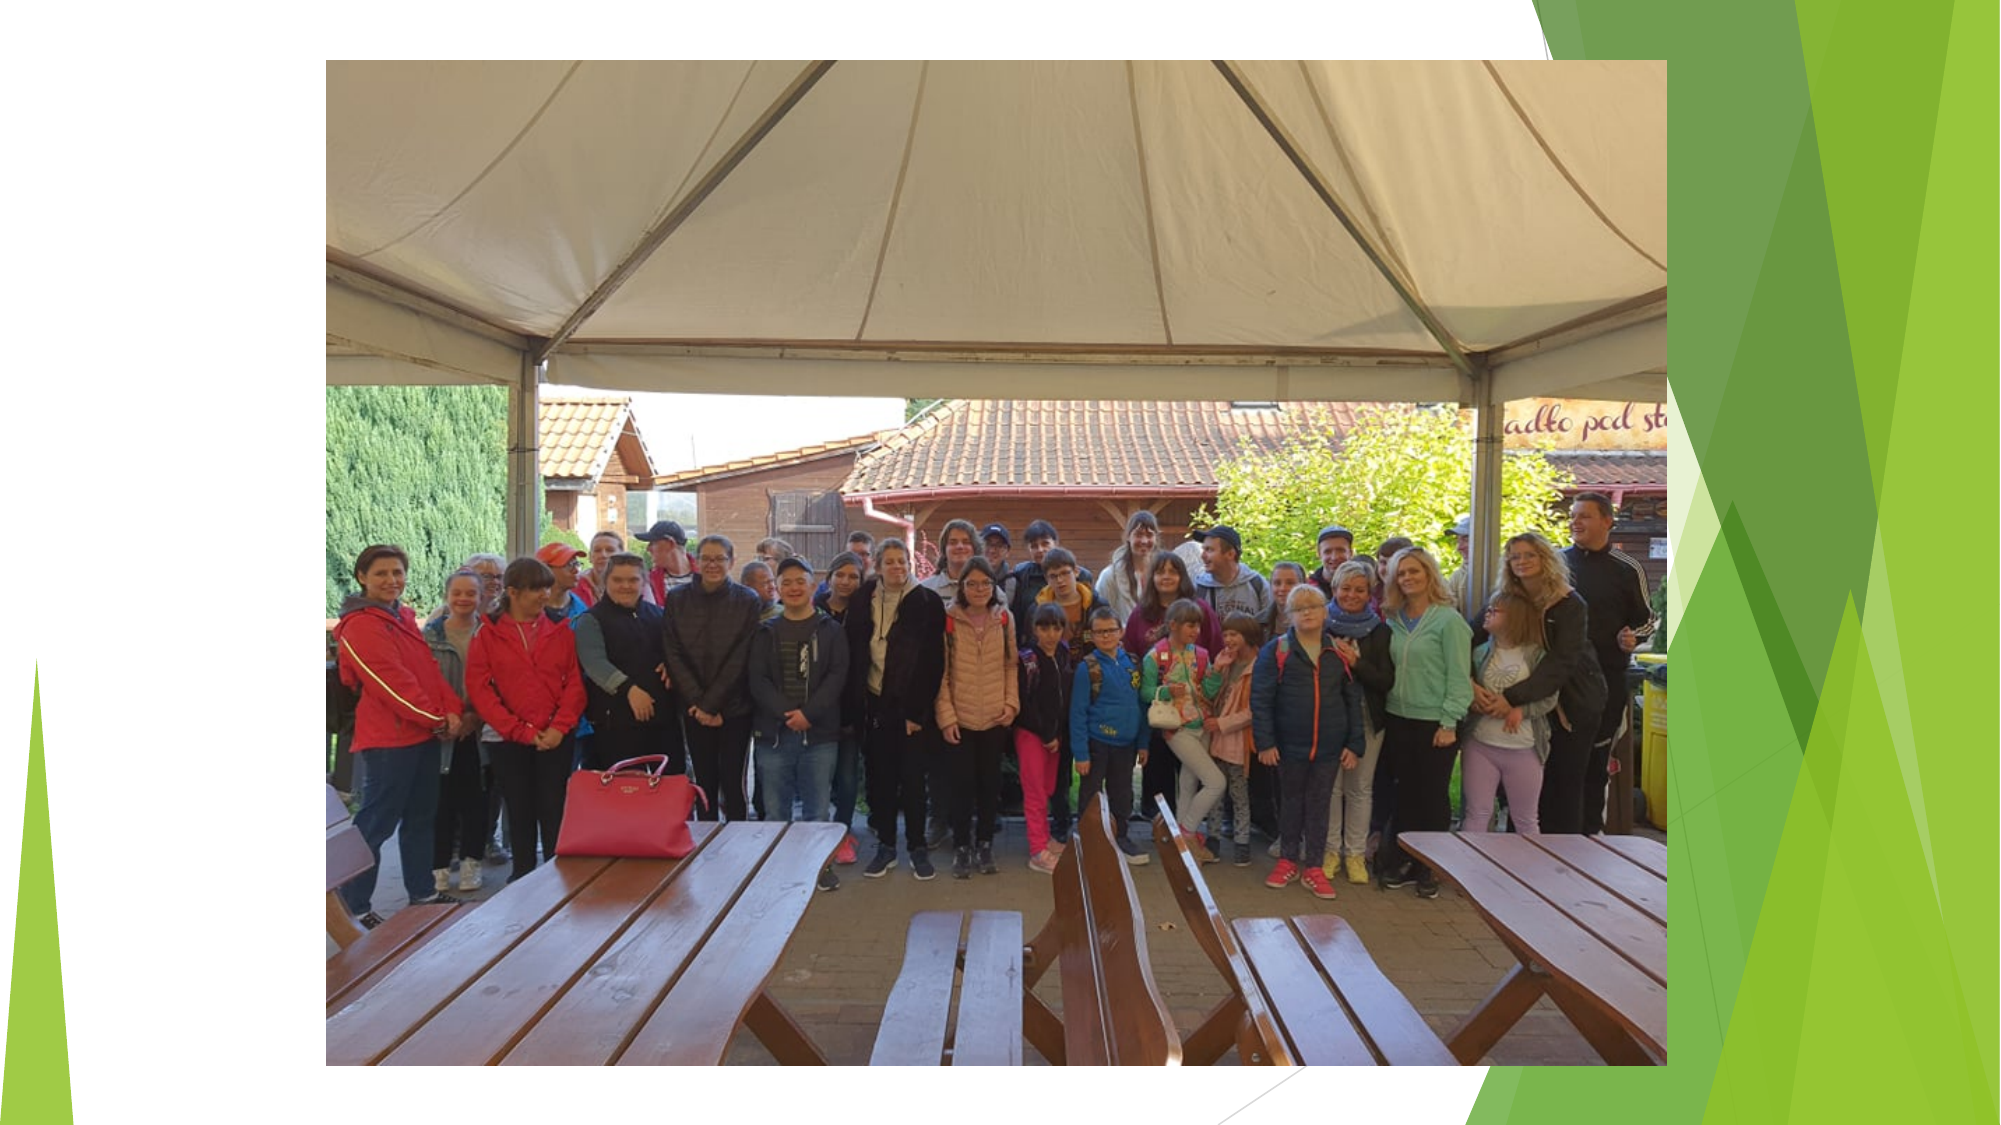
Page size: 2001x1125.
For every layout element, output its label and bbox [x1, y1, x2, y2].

picture [326, 60, 1667, 1066]
